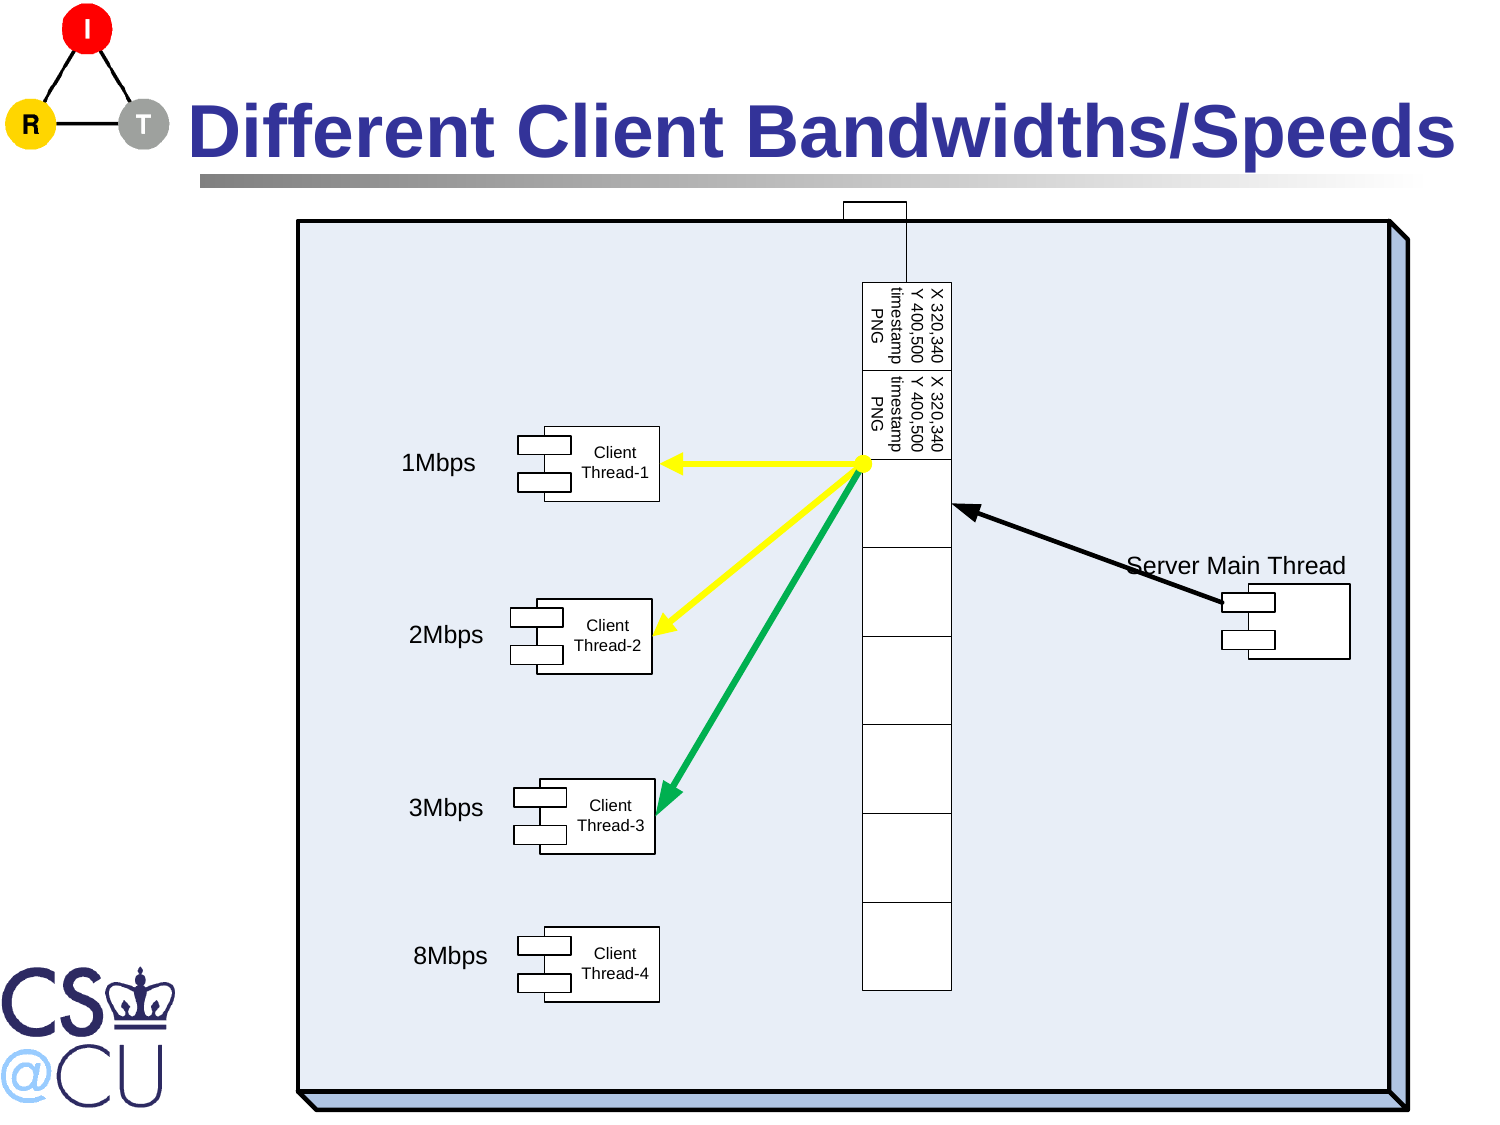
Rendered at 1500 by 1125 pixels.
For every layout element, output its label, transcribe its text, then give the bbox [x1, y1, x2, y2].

picture [0, 0, 173, 154]
chart [290, 176, 1415, 1117]
picture [0, 949, 175, 1125]
title Different Client Bandwidths/Speeds [187, 44, 1463, 218]
